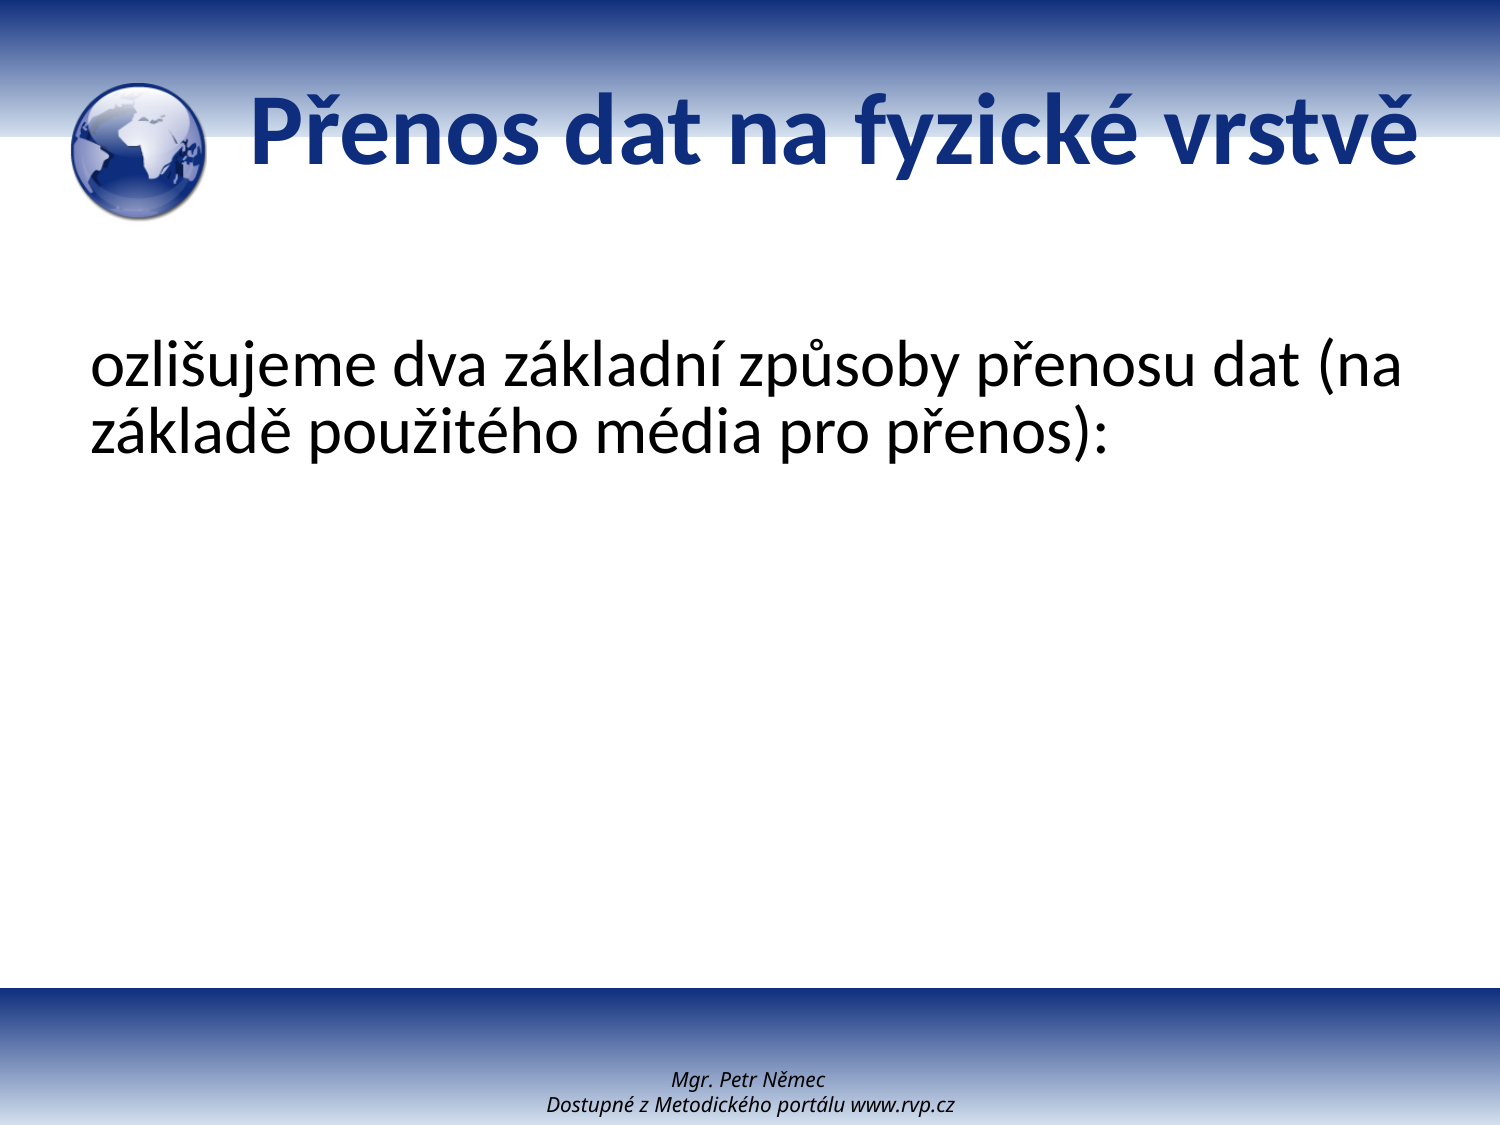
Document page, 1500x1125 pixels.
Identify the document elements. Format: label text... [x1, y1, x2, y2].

list Rozlišujeme dva základní způsoby přenosu dat (na základě použitého média pro přenos): pevná spojení (kabelem) elektrická spojení optická spojení bezdrátová spojení (vzduchem) rádiová spojení optická spojení [75, 262, 1426, 1125]
picture [69, 83, 207, 222]
title Přenos dat na fyzické vrstvě [235, 45, 1463, 233]
